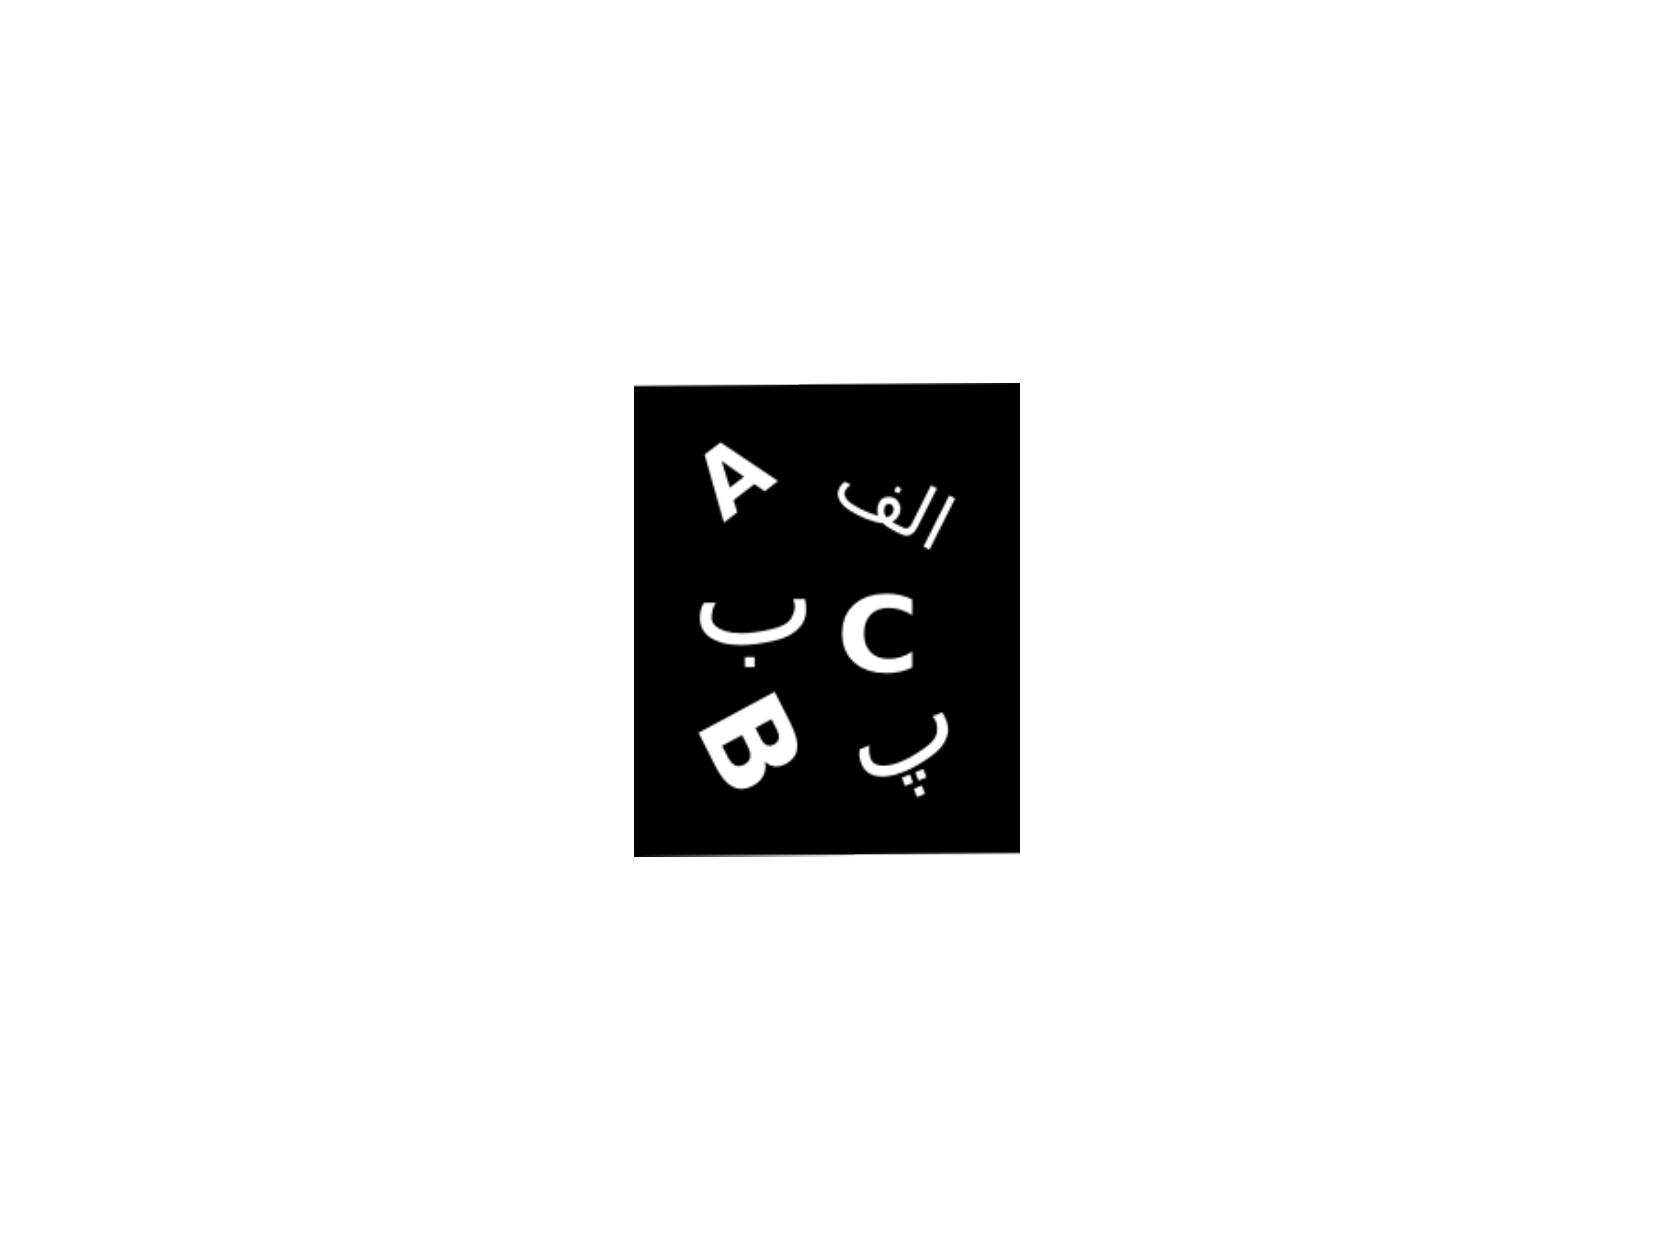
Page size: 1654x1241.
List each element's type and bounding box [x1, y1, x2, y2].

picture [634, 383, 1020, 857]
